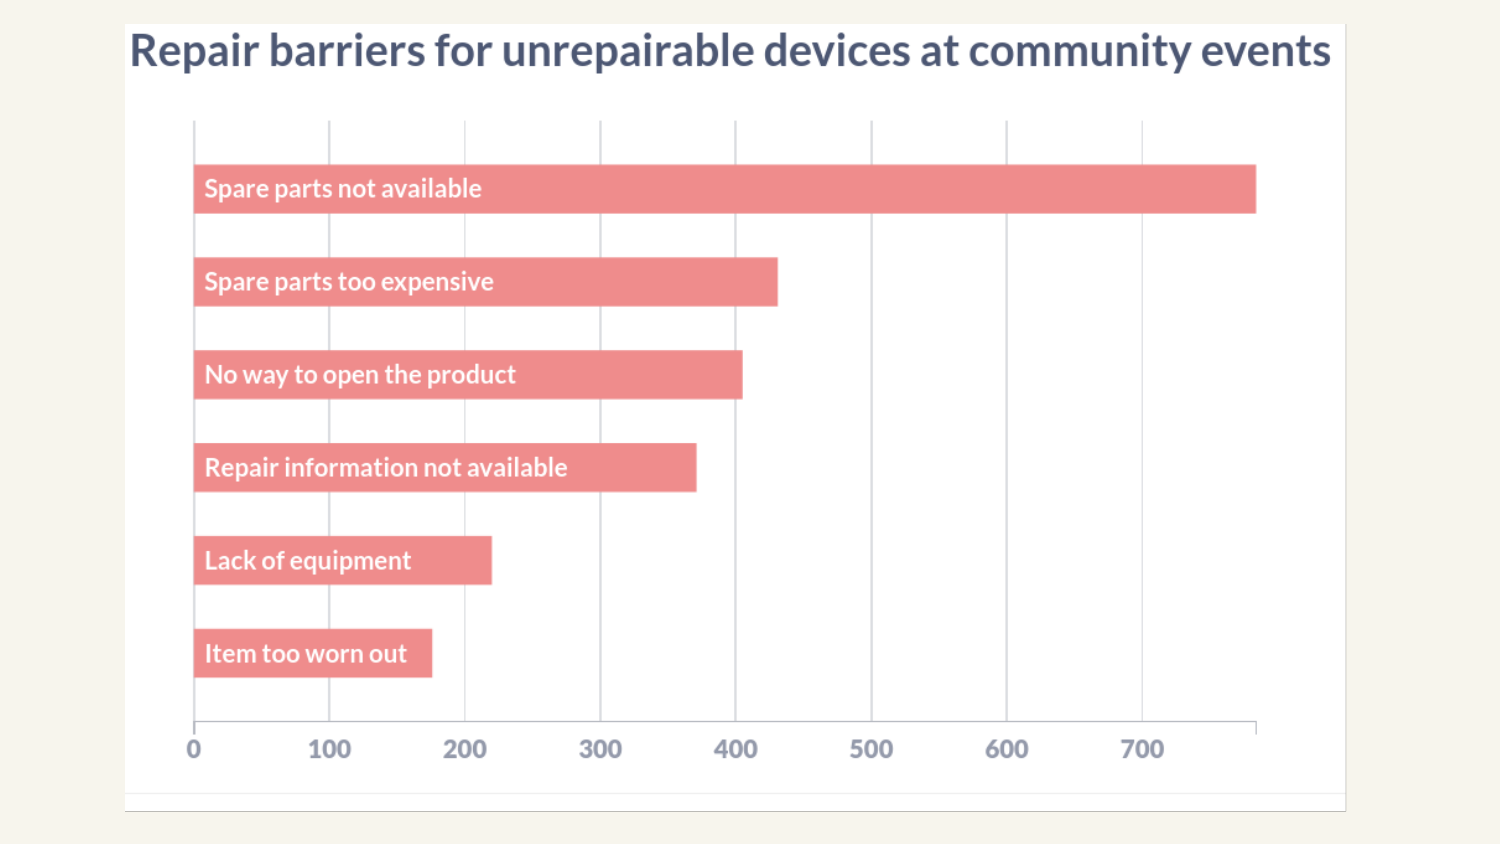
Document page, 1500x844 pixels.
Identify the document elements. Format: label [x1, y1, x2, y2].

picture [125, 24, 1356, 819]
